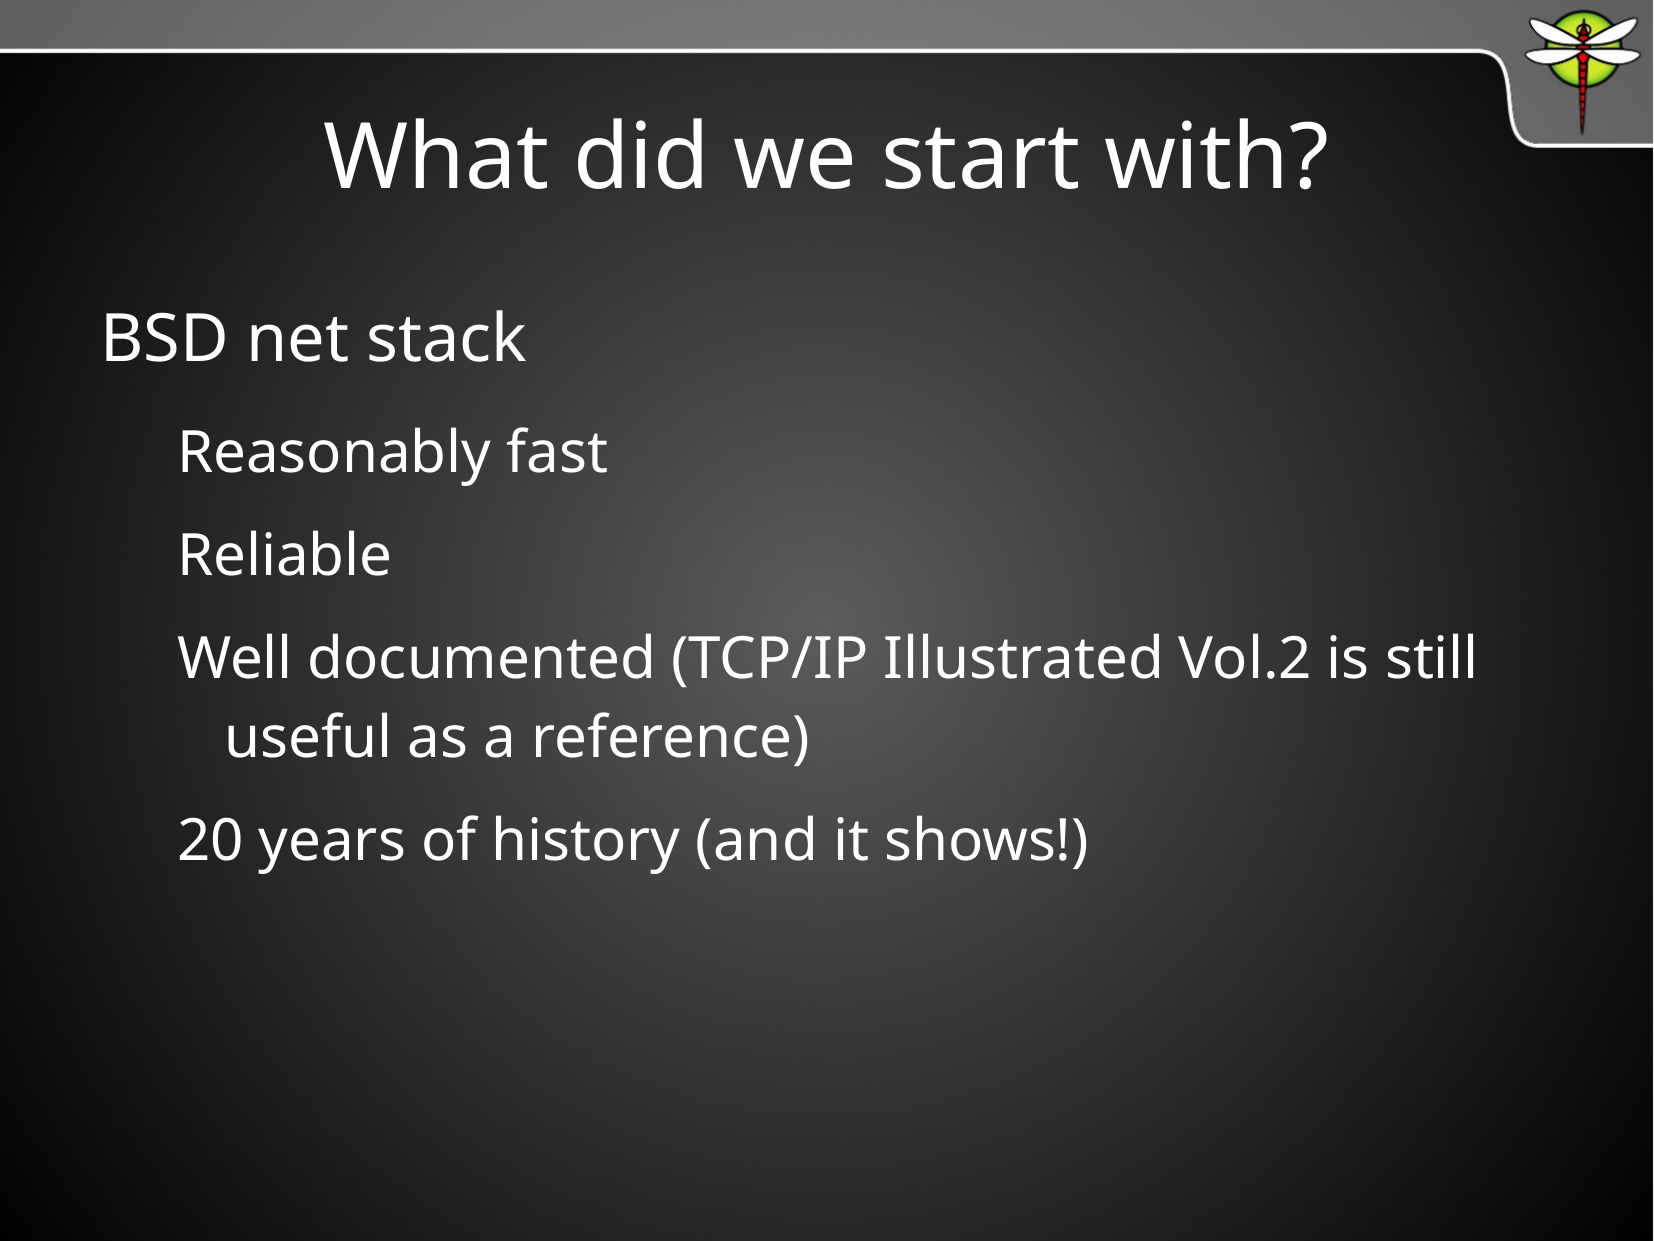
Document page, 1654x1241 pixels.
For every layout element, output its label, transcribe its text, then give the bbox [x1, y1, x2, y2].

title What did we start with? [82, 56, 1571, 250]
picture [0, 0, 1654, 1241]
list BSD net stack Reasonably fast Reliable Well documented (TCP/IP Illustrated Vol.2 is still useful as a reference) 20 years of history (and it shows!) [82, 290, 1571, 1094]
